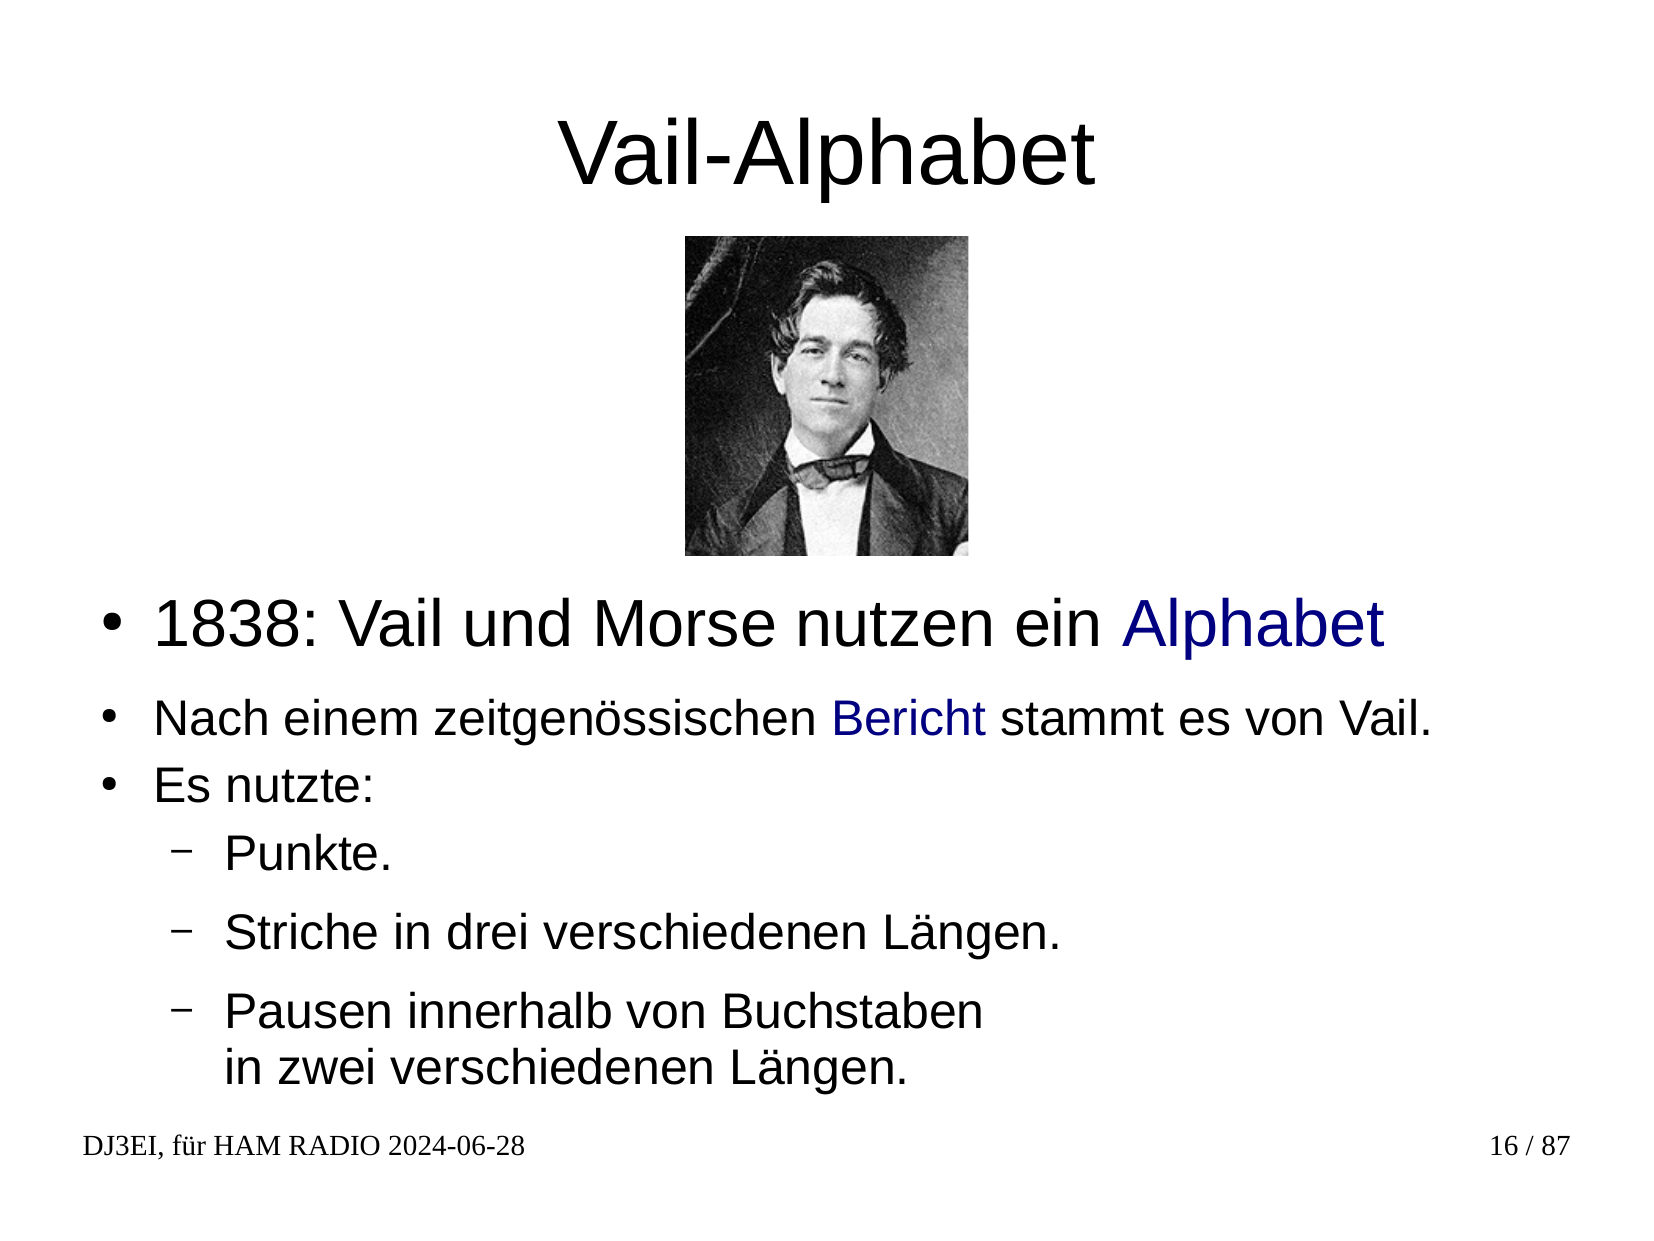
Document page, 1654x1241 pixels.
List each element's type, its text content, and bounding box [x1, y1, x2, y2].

list 1838: Vail und Morse nutzen ein Alphabet Nach einem zeitgenössischen Bericht stammt es von Vail. Es nutzte: Punkte. Striche in drei verschiedenen Längen. Pausen innerhalb von Buchstaben in zwei verschiedenen Längen. [82, 585, 1571, 1111]
title Vail-Alphabet [82, 49, 1571, 257]
picture [685, 236, 969, 556]
